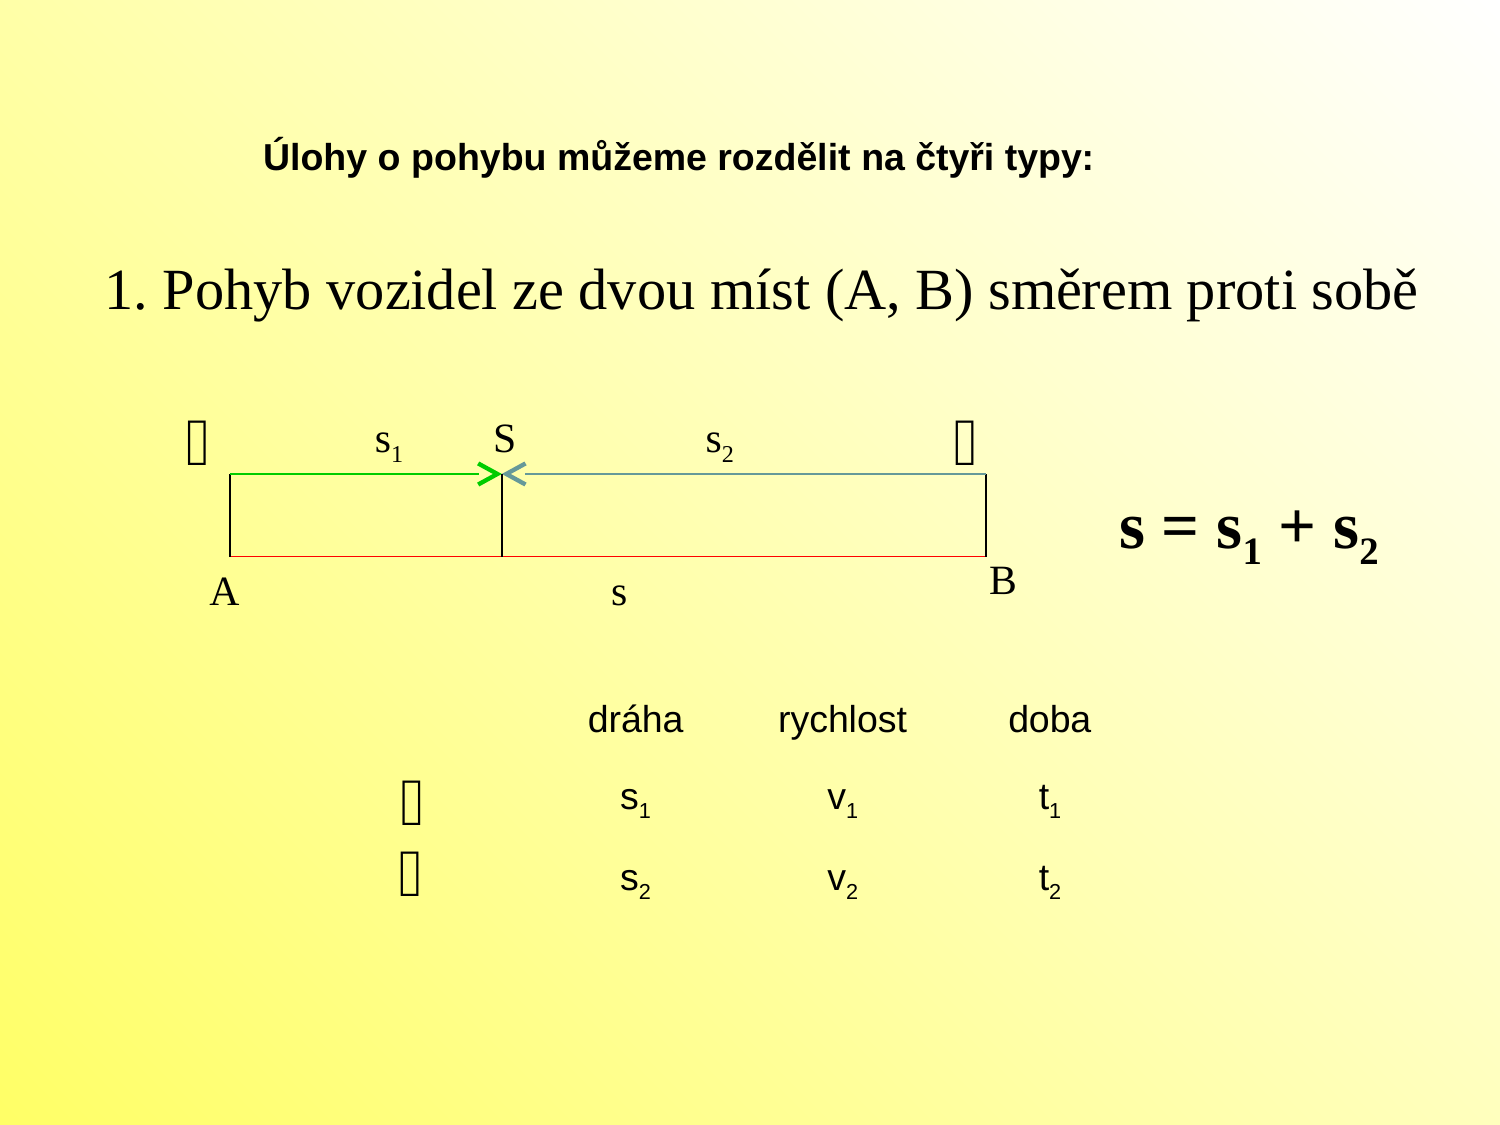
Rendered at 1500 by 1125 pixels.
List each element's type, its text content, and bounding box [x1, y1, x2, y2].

table_cell [467, 838, 532, 918]
text_box s1 [360, 403, 431, 476]
table_cell t2 [946, 838, 1153, 918]
table_cell s2 [532, 838, 739, 918]
text_box S [478, 403, 538, 469]
table_cell [325, 757, 385, 838]
table_cell s1 [532, 757, 739, 838]
table_cell [469, 757, 532, 838]
text_box s = s1 + s2 [1104, 473, 1436, 581]
table_header doba [946, 677, 1153, 757]
text_box  [171, 391, 254, 487]
text_box  [383, 822, 467, 918]
table_cell t1 [946, 757, 1153, 838]
table_header [325, 677, 532, 757]
text_box  [939, 391, 1022, 487]
text_box s [596, 556, 668, 623]
table_header dráha [532, 677, 739, 757]
text_box  [404, 783, 418, 822]
text_box  [385, 750, 469, 847]
text_box B [974, 544, 1034, 611]
table_cell [325, 838, 383, 918]
text_box s2 [690, 403, 762, 476]
table_cell v1 [739, 757, 946, 838]
table_header rychlost [739, 677, 946, 757]
text_box 1. Pohyb vozidel ze dvou míst (A, B) směrem proti sobě [53, 243, 1471, 329]
text_box A [194, 556, 254, 623]
table_cell v2 [739, 838, 946, 918]
text_box Úlohy o pohybu můžeme rozdělit na čtyři typy: [194, 125, 1164, 186]
